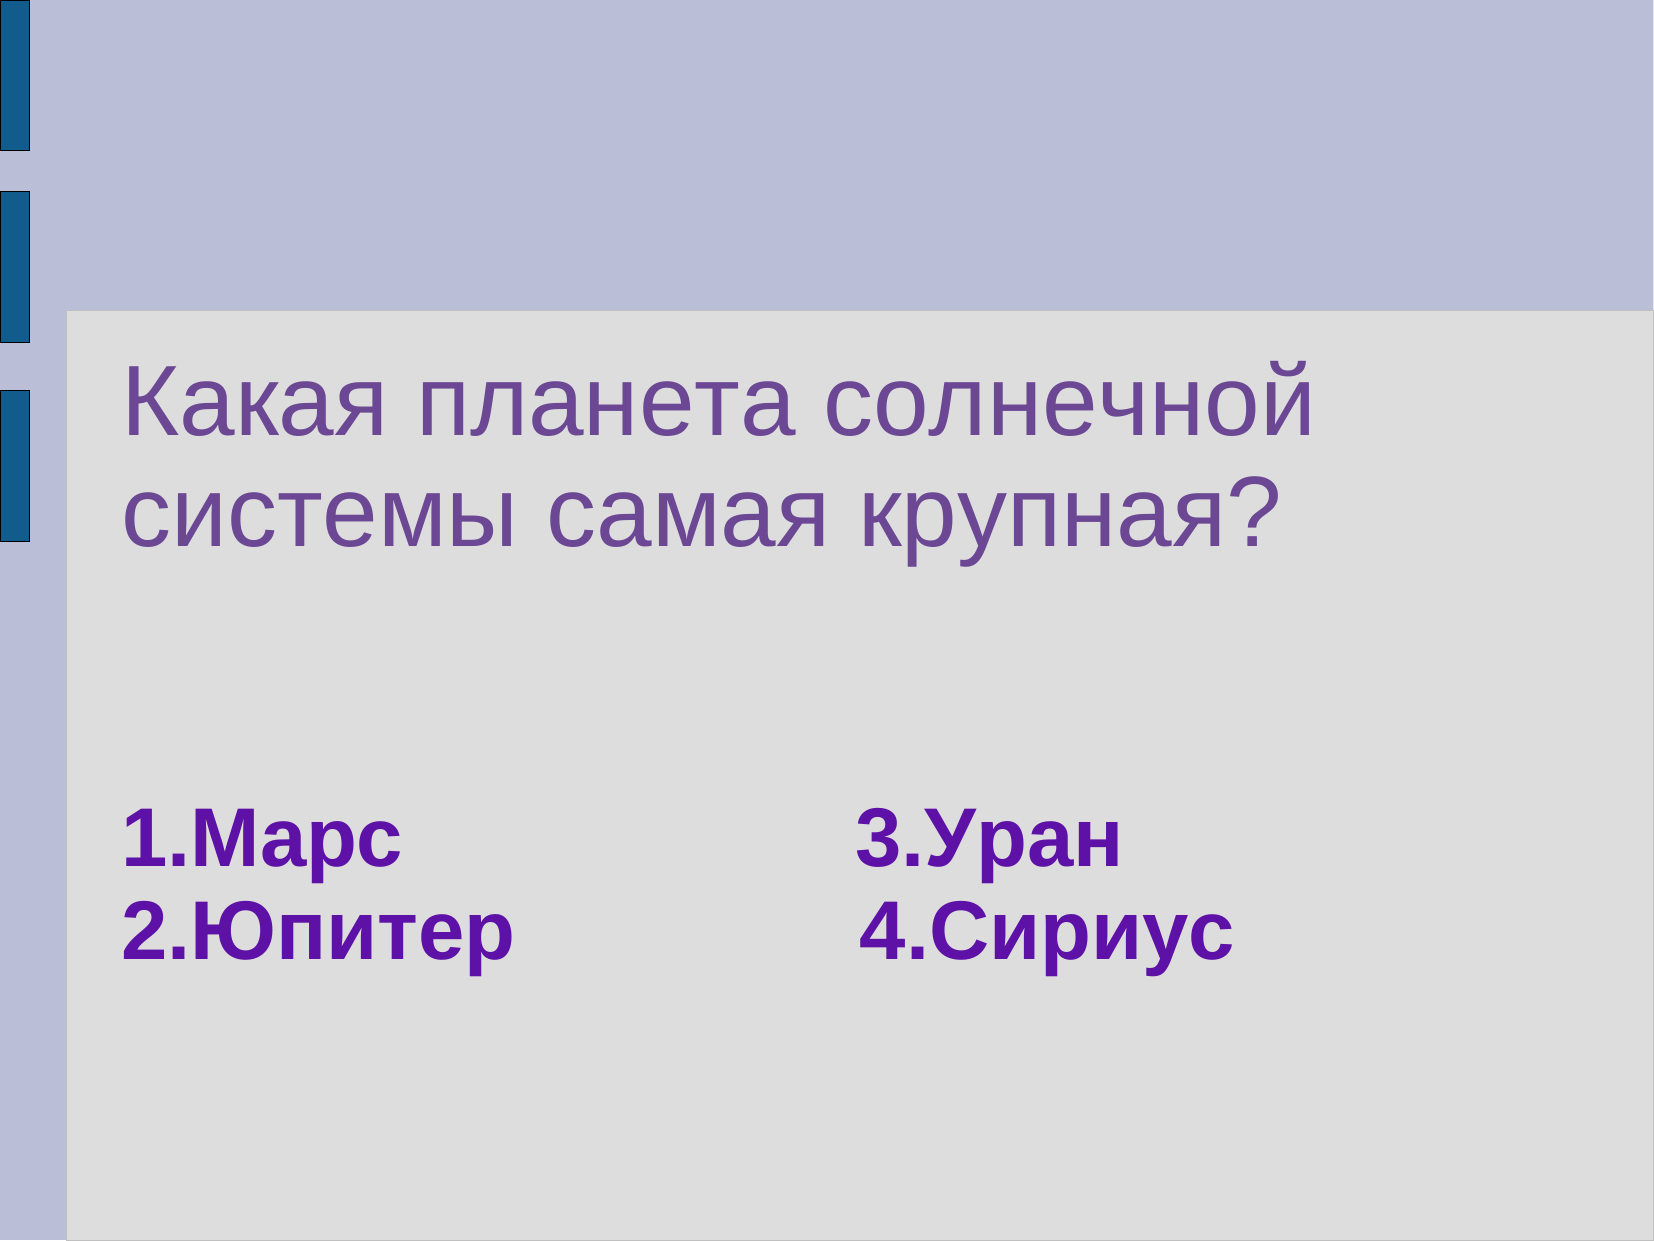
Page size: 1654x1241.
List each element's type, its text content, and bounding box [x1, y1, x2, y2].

list Какая планета солнечной системы самая крупная? 1.Марс 3.Уран 2.Юпитер 4.Сириус [121, 344, 1534, 1127]
